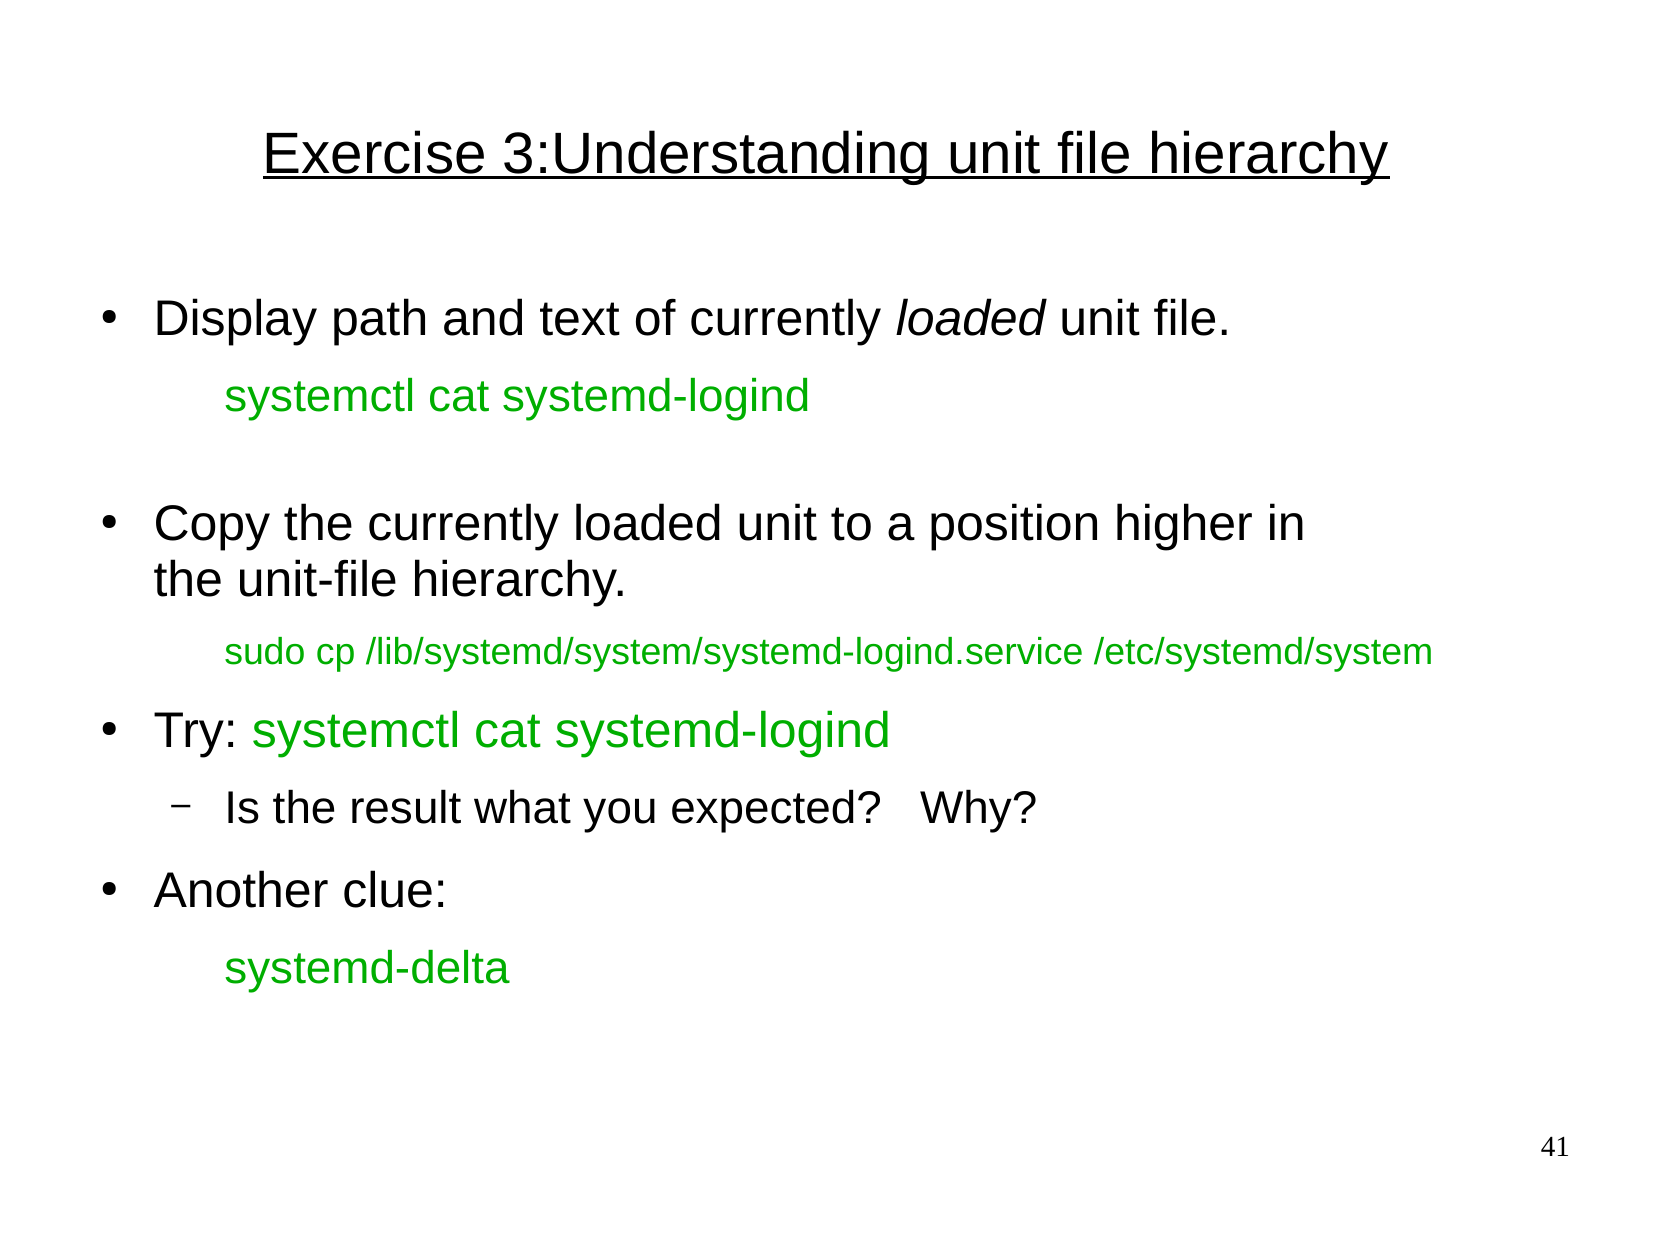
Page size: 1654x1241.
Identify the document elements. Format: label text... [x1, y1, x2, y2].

title Exercise 3:Understanding unit file hierarchy [82, 49, 1571, 257]
list Display path and text of currently loaded unit file. systemctl cat systemd-logind Copy the currently loaded unit to a position higher in the unit-file hierarchy. sudo cp /lib/systemd/system/systemd-logind.service /etc/systemd/system Try: systemctl cat systemd-logind Is the result what you expected? Why? Another clue: systemd-delta [82, 290, 1571, 1010]
